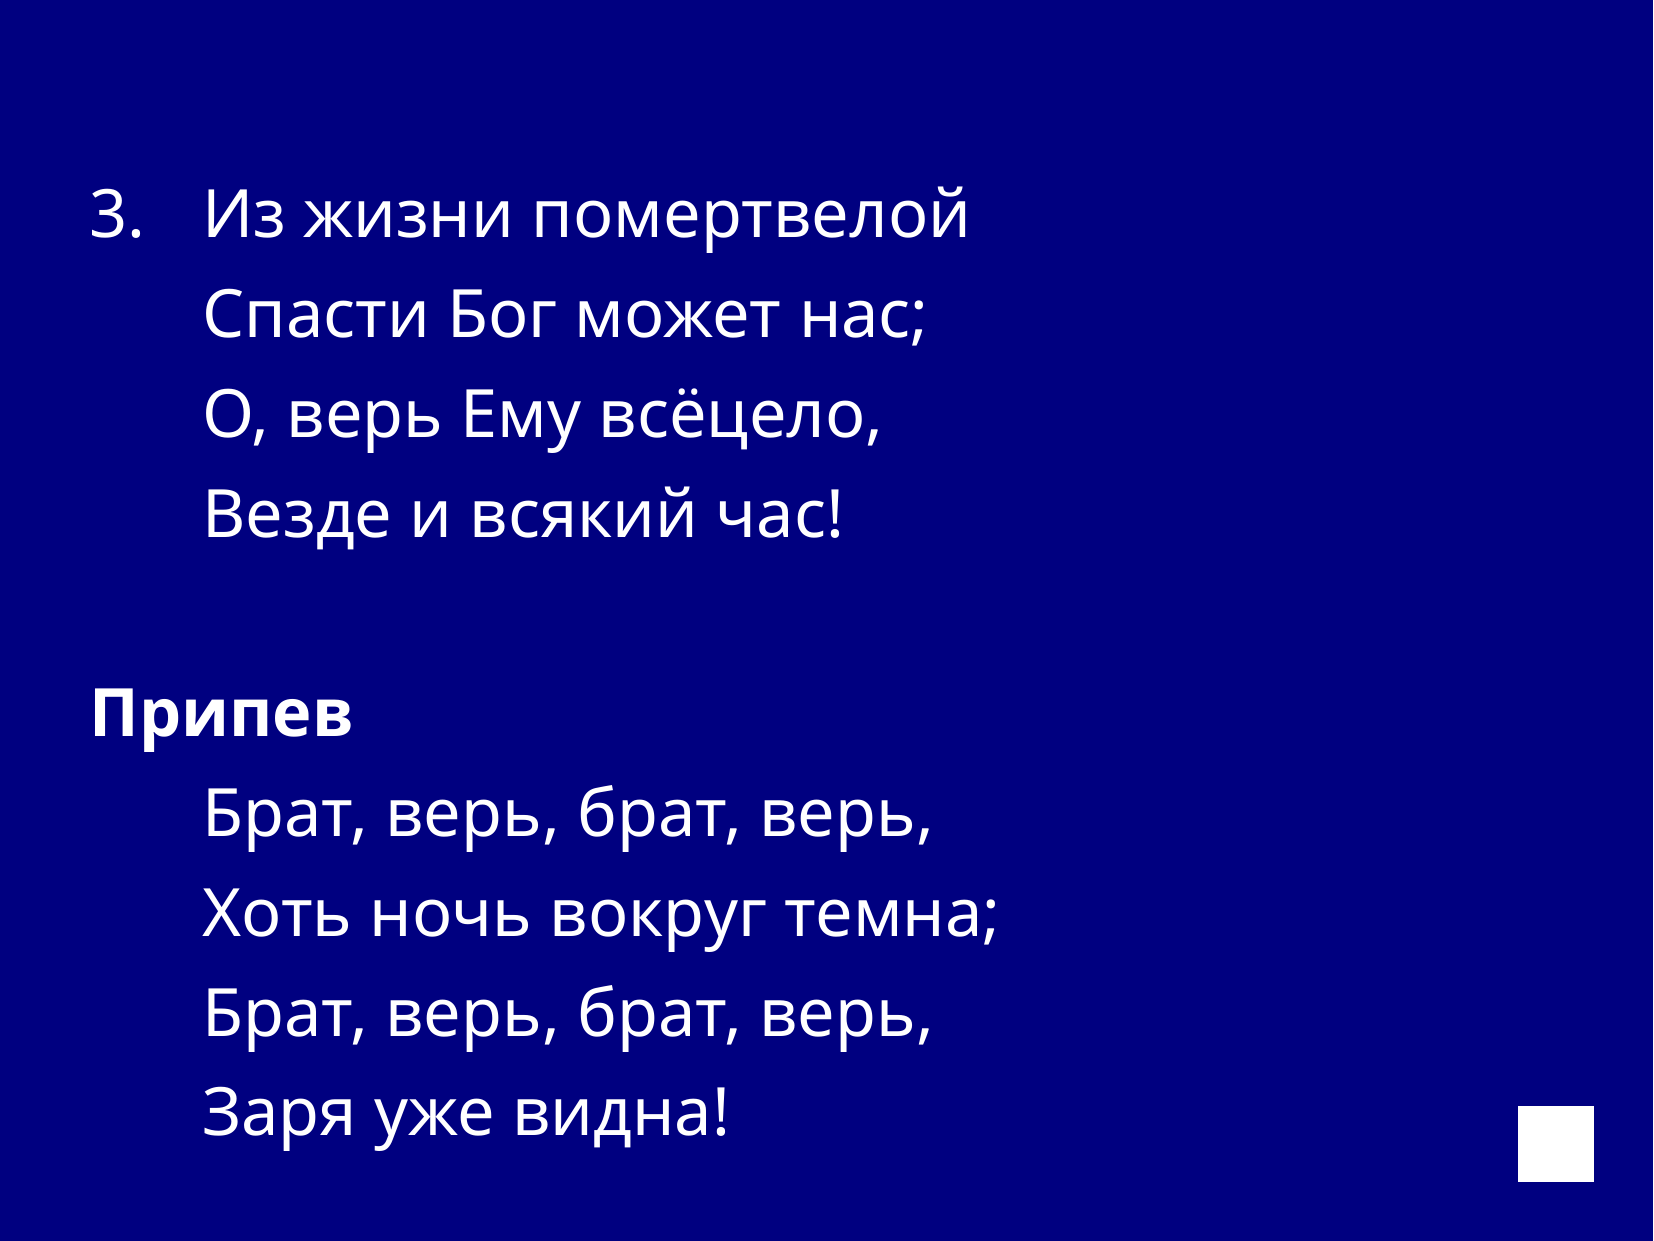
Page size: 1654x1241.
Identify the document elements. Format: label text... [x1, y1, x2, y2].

text_box [1518, 1106, 1594, 1182]
text_box 3. Из жизни помертвелой Спасти Бог может нас; О, верь Ему всёцело, Везде и всякий час! Припев Брат, верь, брат, верь, Хоть ночь вокруг темна; Брат, верь, брат, верь, Заря уже видна! [75, 150, 1576, 1163]
